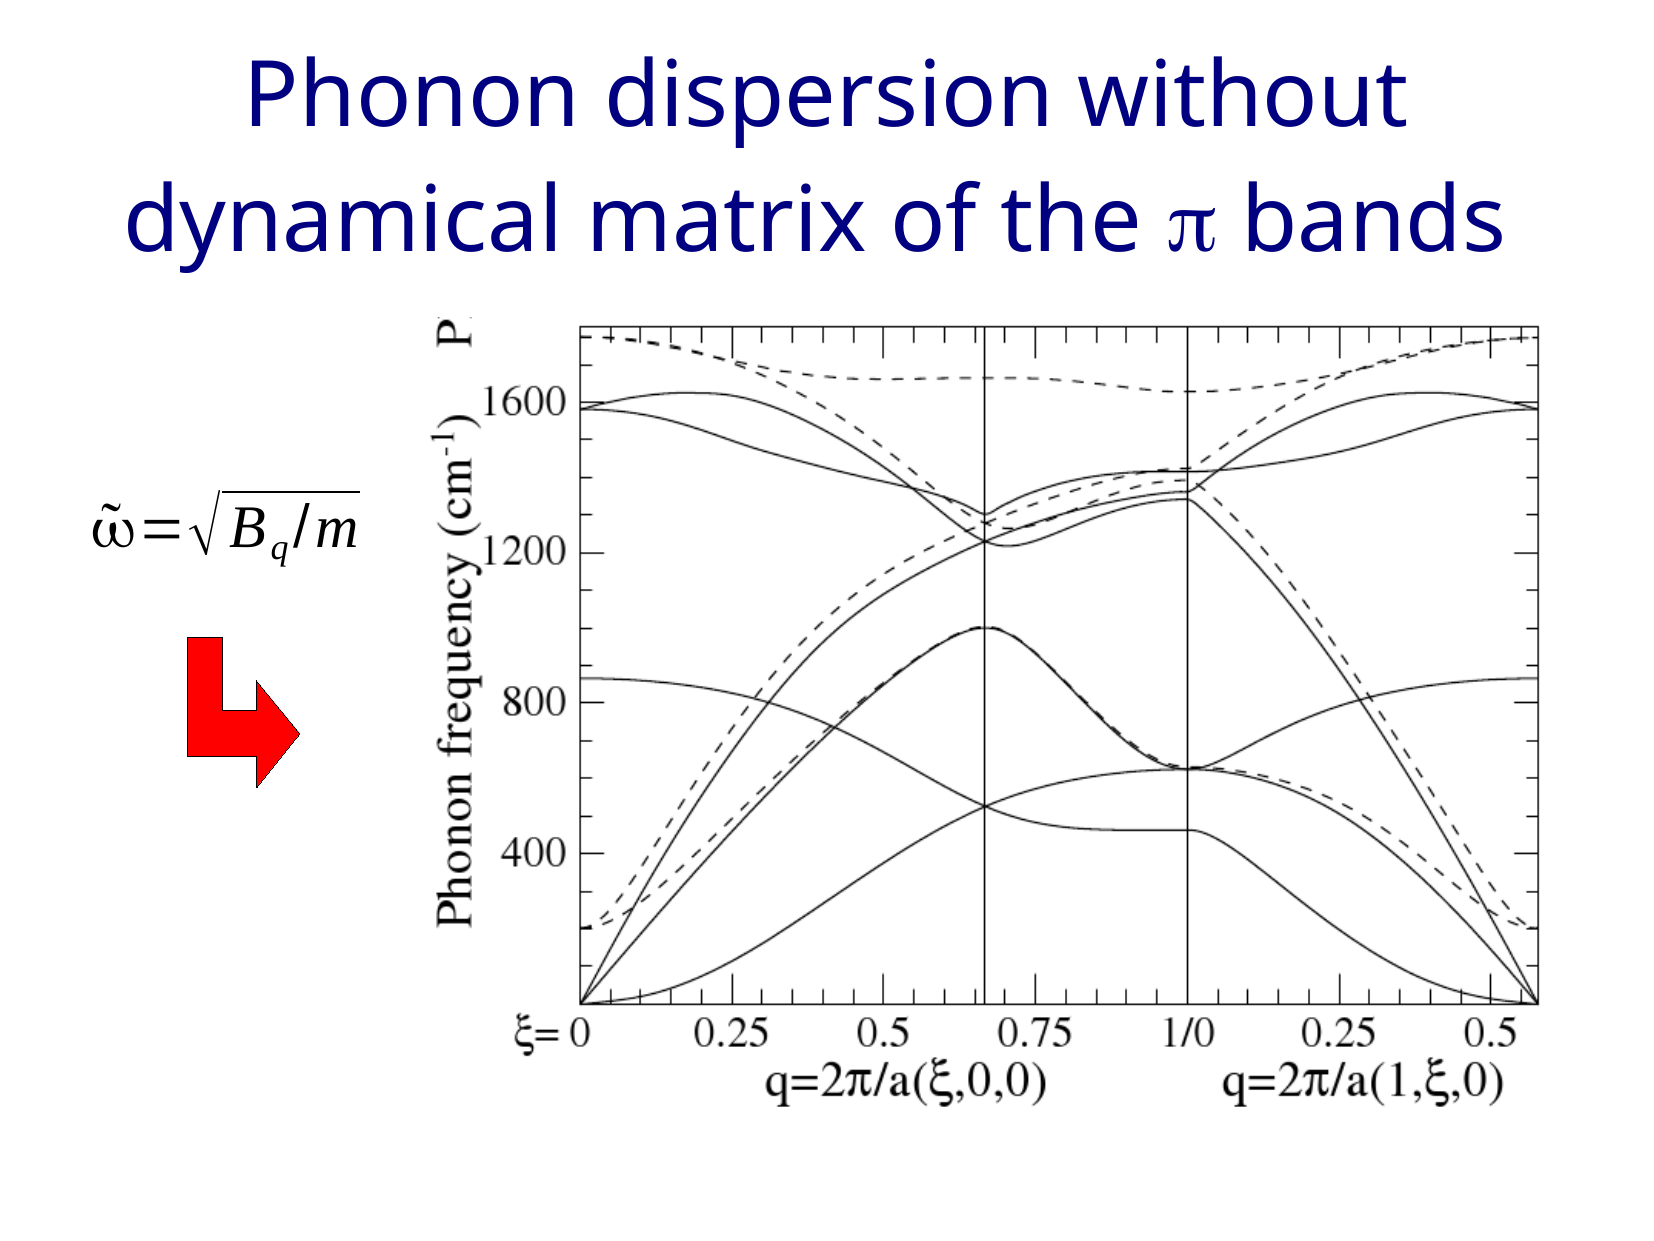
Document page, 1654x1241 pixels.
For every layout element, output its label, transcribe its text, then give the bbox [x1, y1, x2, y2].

chart [75, 487, 376, 569]
title Phonon dispersion without dynamical matrix of the p bands [82, 37, 1571, 269]
text_box [187, 637, 300, 788]
picture [412, 317, 1613, 1127]
